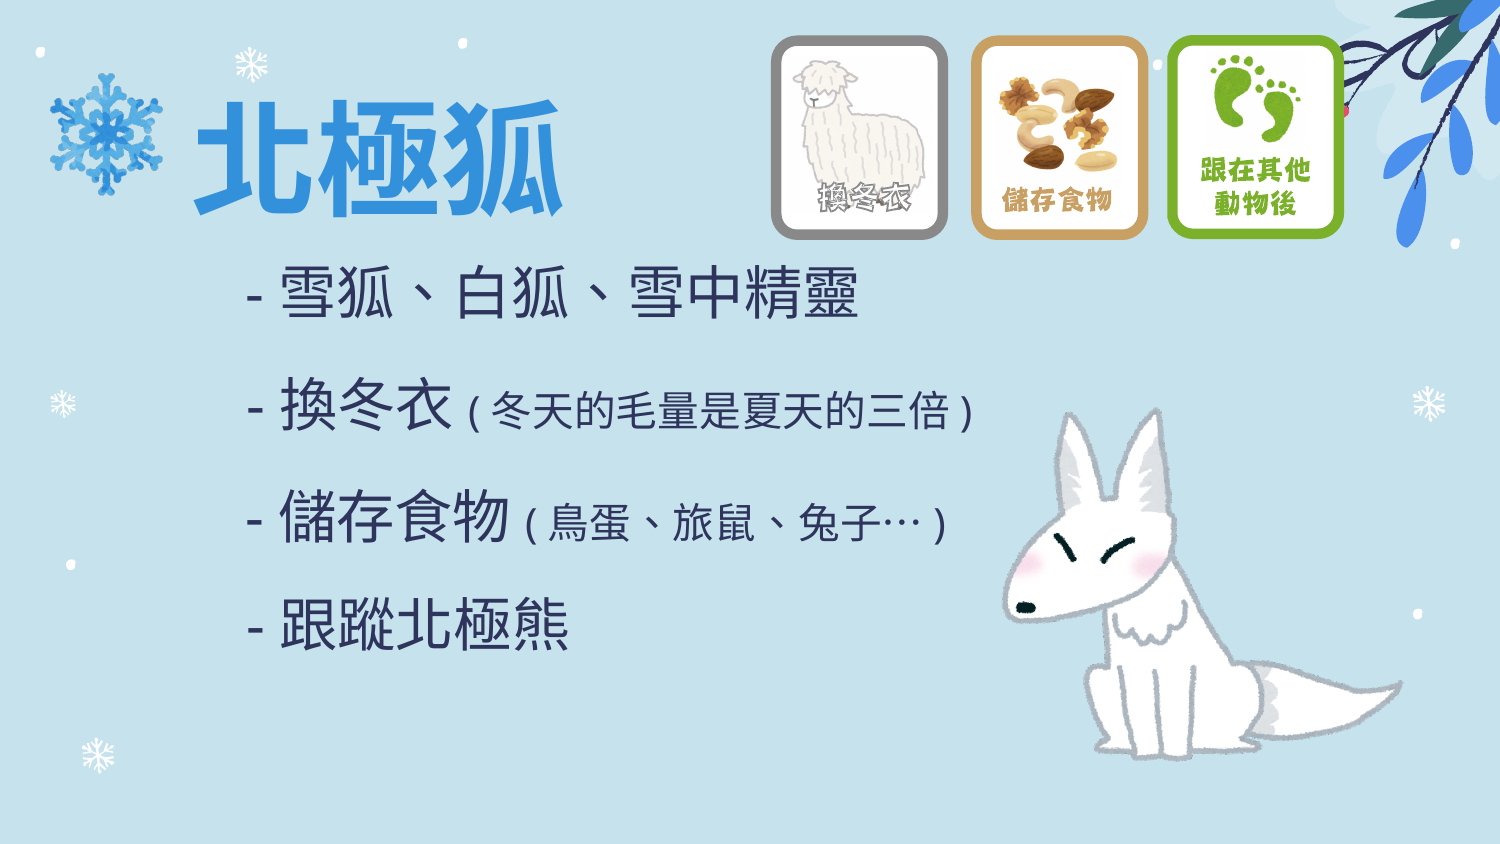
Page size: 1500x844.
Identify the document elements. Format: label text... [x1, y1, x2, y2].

text_box -換冬衣(冬天的毛量是夏天的三倍) [231, 353, 1167, 445]
text_box -跟蹤北極熊 [231, 572, 617, 667]
picture [1167, 35, 1345, 240]
picture [770, 35, 949, 240]
text_box -儲存食物(鳥蛋、旅鼠、兔子…) [230, 465, 989, 560]
picture [989, 378, 1413, 793]
picture [38, 66, 177, 204]
text_box -雪狐、白狐、雪中精靈 [230, 240, 1167, 335]
title 北極狐 [176, 66, 617, 214]
picture [971, 35, 1149, 240]
